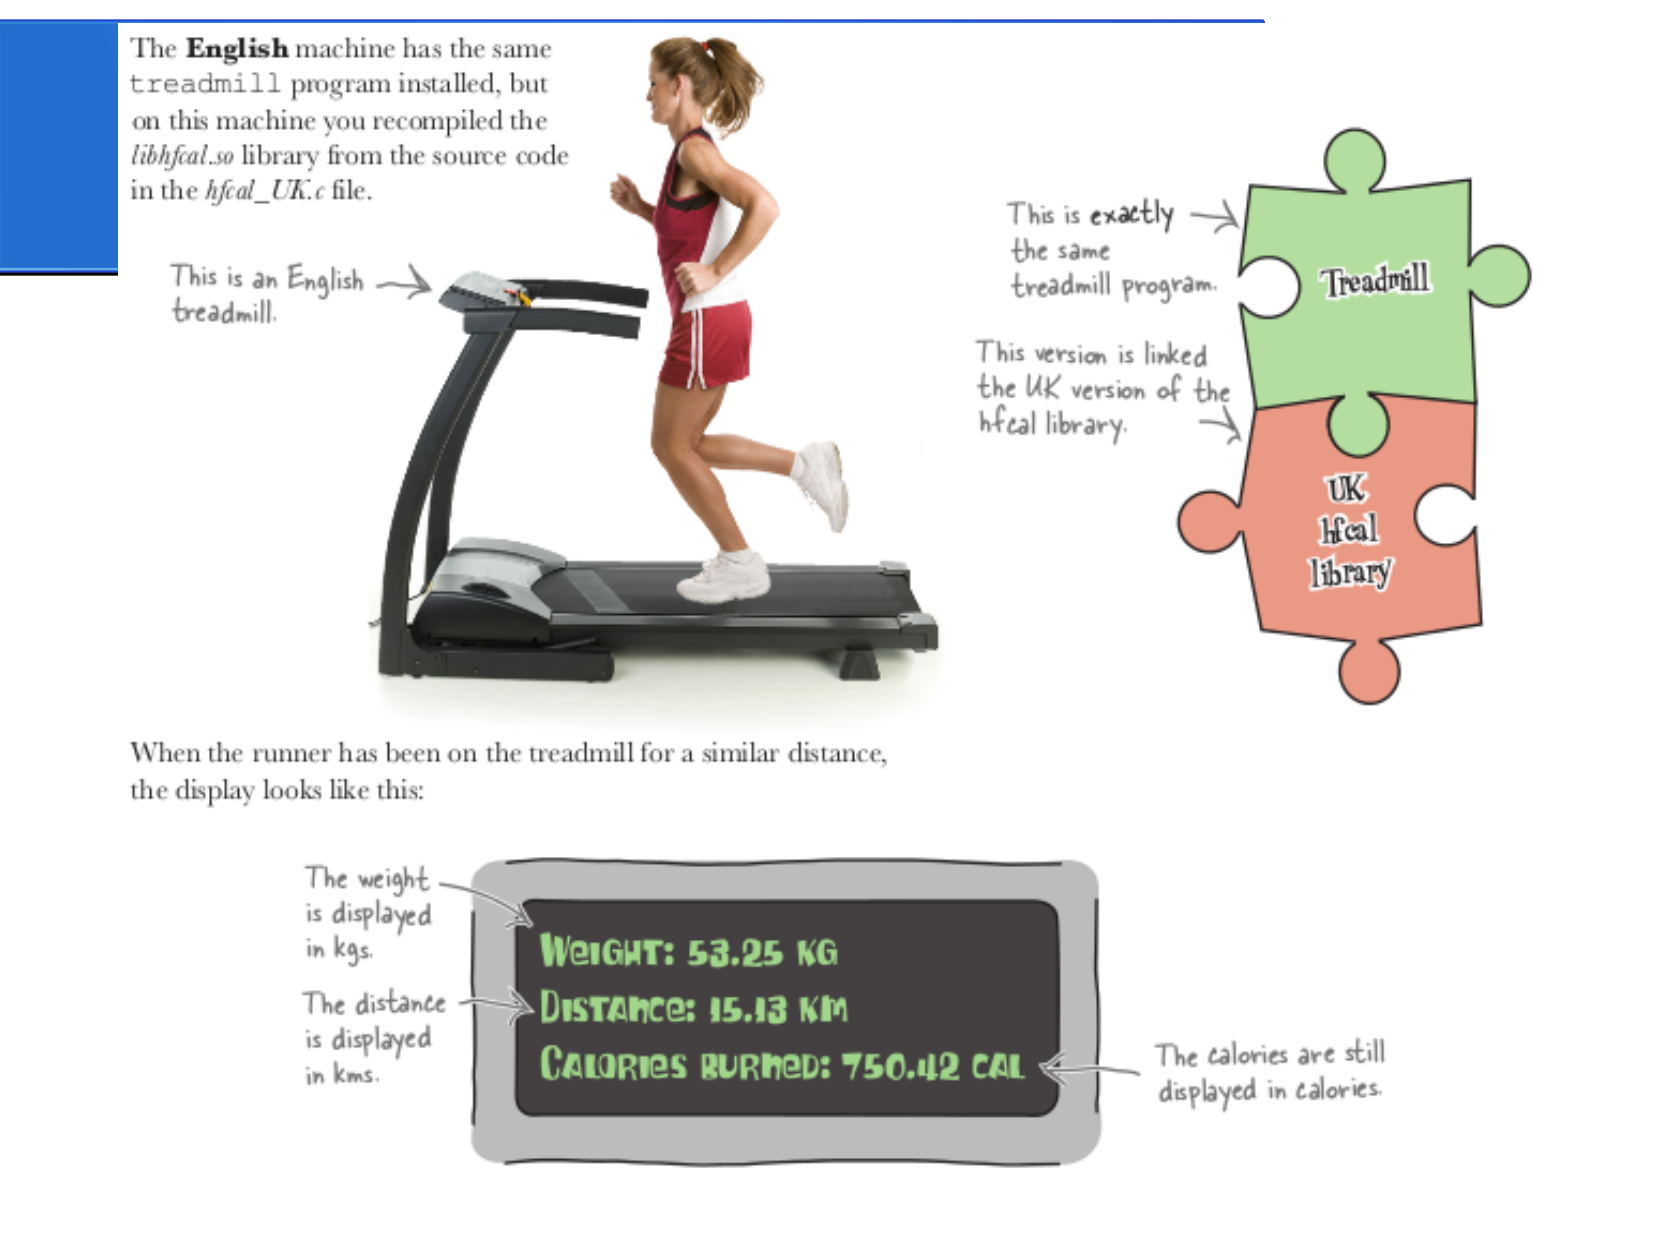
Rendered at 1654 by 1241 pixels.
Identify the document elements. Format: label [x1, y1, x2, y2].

picture [118, 23, 1560, 1205]
